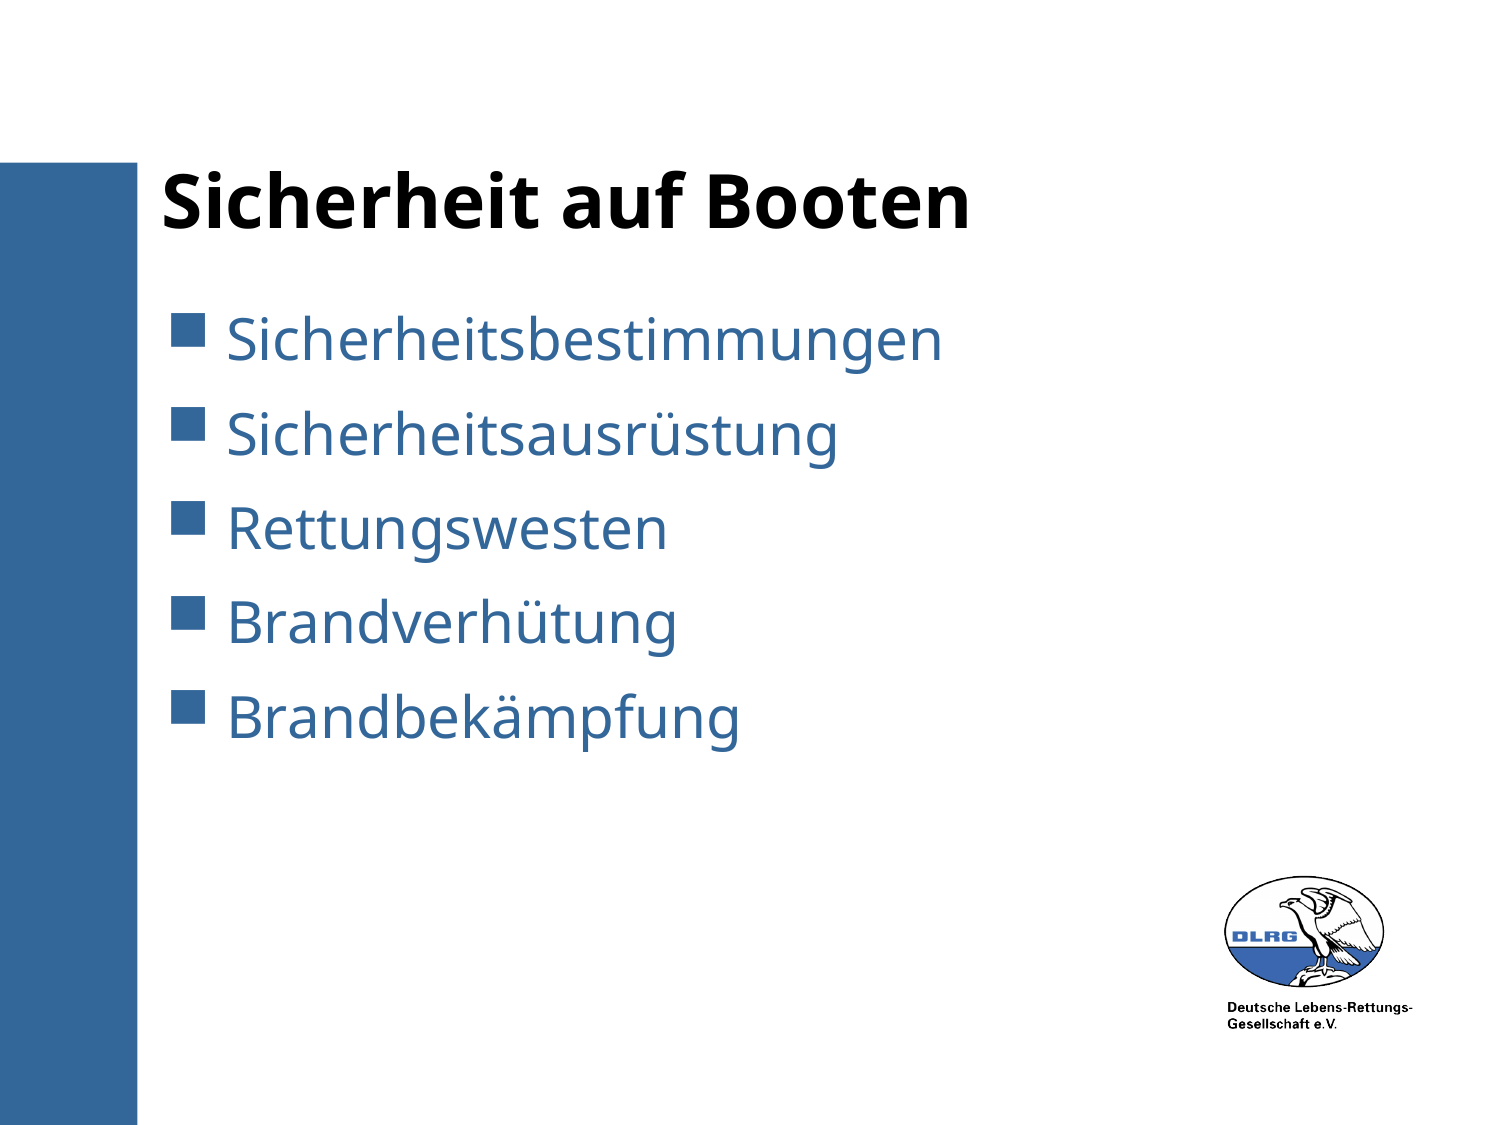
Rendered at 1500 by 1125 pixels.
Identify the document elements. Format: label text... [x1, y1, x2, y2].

text_box Sicherheit auf Booten [147, 138, 1440, 259]
picture [1224, 874, 1413, 1030]
text_box Sicherheitsbestimmungen Sicherheitsausrüstung Rettungswesten Brandverhütung Brandbekämpfung [151, 270, 1418, 775]
